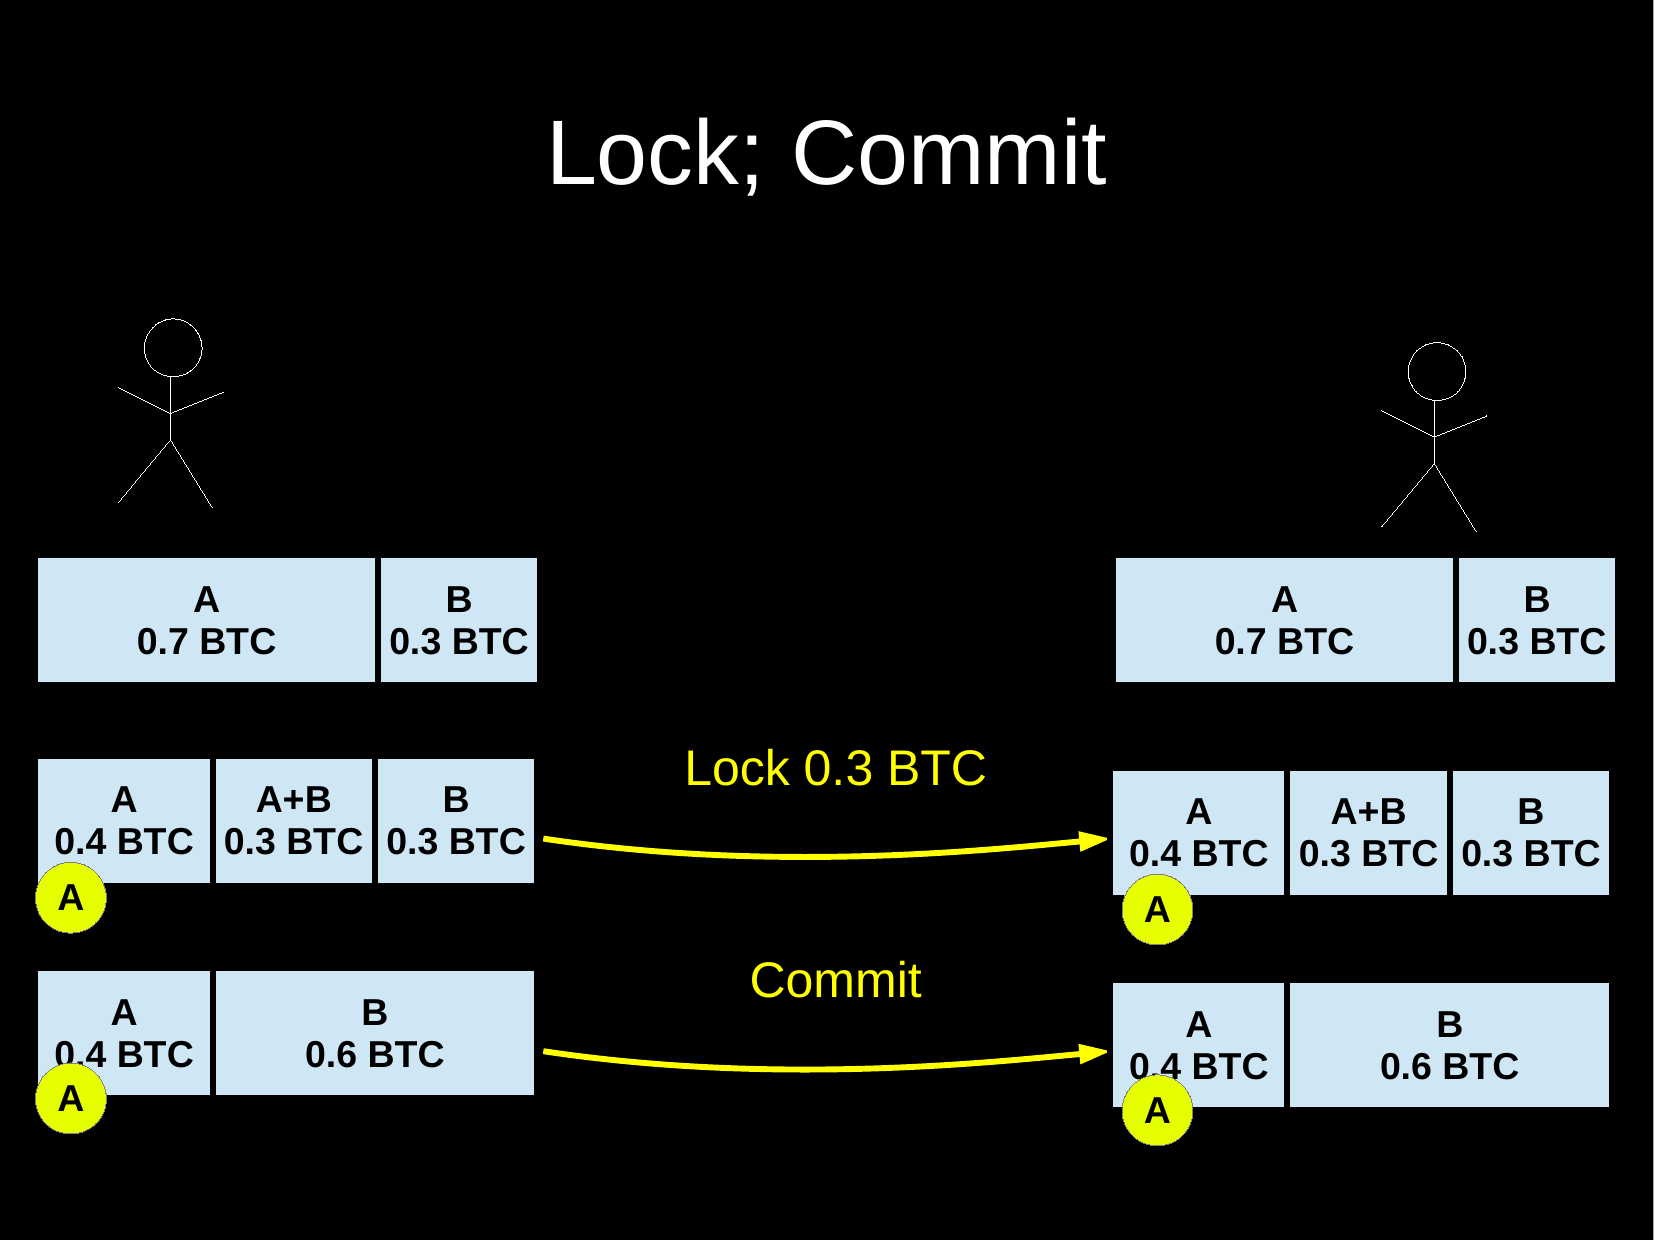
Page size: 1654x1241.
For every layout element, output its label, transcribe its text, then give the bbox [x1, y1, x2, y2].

title Lock; Commit [82, 49, 1571, 257]
text_box B 0.3 BTC [1450, 767, 1613, 898]
text_box A 0.7 BTC [35, 555, 377, 686]
text_box B 0.3 BTC [376, 755, 538, 886]
text_box A [35, 862, 107, 934]
text_box B 0.6 BTC [1287, 980, 1613, 1111]
text_box A 0.7 BTC [1113, 555, 1455, 686]
text_box A 0.4 BTC [35, 755, 212, 886]
text_box Lock 0.3 BTC [640, 732, 1031, 803]
text_box B 0.6 BTC [212, 968, 538, 1099]
text_box A+B 0.3 BTC [212, 755, 376, 886]
text_box Commit [640, 944, 1031, 1016]
text_box A [1122, 874, 1193, 945]
text_box A 0.4 BTC [1110, 767, 1287, 898]
text_box A [35, 1062, 107, 1134]
text_box A 0.4 BTC [35, 968, 212, 1099]
text_box A [1122, 1074, 1193, 1146]
text_box B 0.3 BTC [1455, 555, 1619, 686]
text_box B 0.3 BTC [377, 555, 541, 686]
text_box A+B 0.3 BTC [1287, 767, 1450, 898]
text_box A 0.4 BTC [1110, 980, 1287, 1111]
